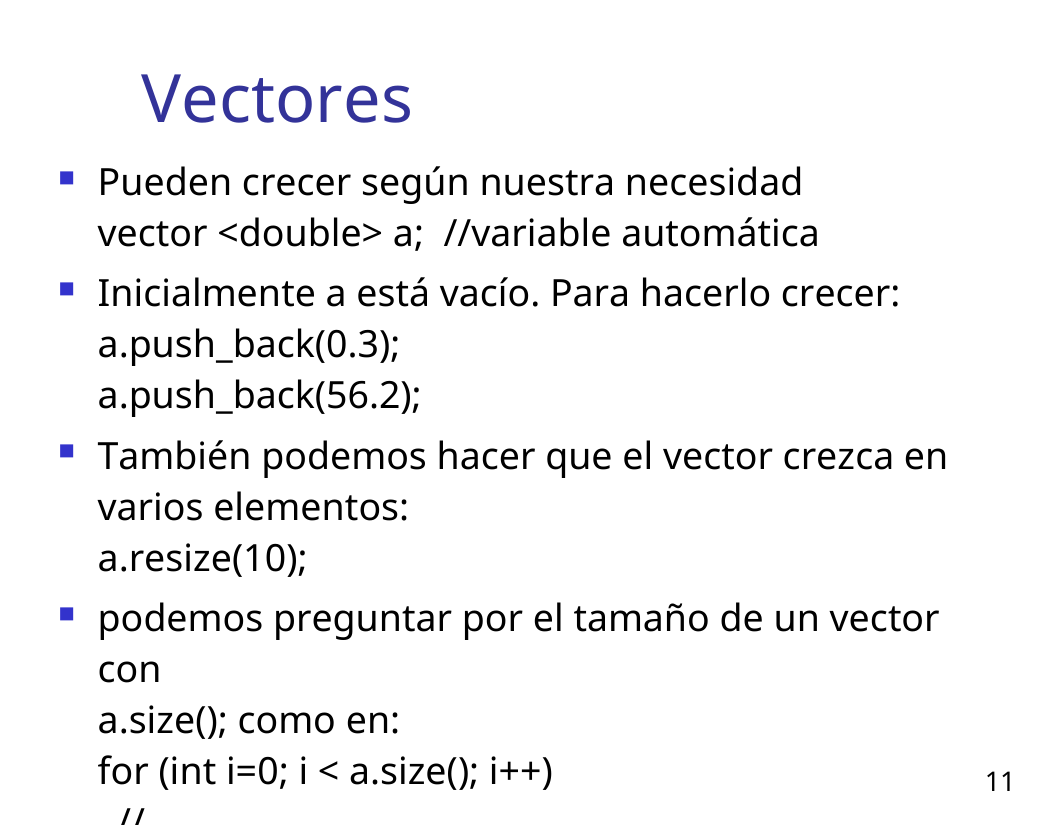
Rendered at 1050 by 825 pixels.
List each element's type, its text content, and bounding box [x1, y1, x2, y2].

list Pueden crecer según nuestra necesidad vector <double> a; //variable automática Inicialmente a está vacío. Para hacerlo crecer: a.push_back(0.3); a.push_back(56.2); También podemos hacer que el vector crezca en varios elementos: a.resize(10); podemos preguntar por el tamaño de un vector con a.size(); como en: for (int i=0; i < a.size(); i++) // ..... [47, 150, 976, 775]
title Vectores [131, 27, 1026, 148]
